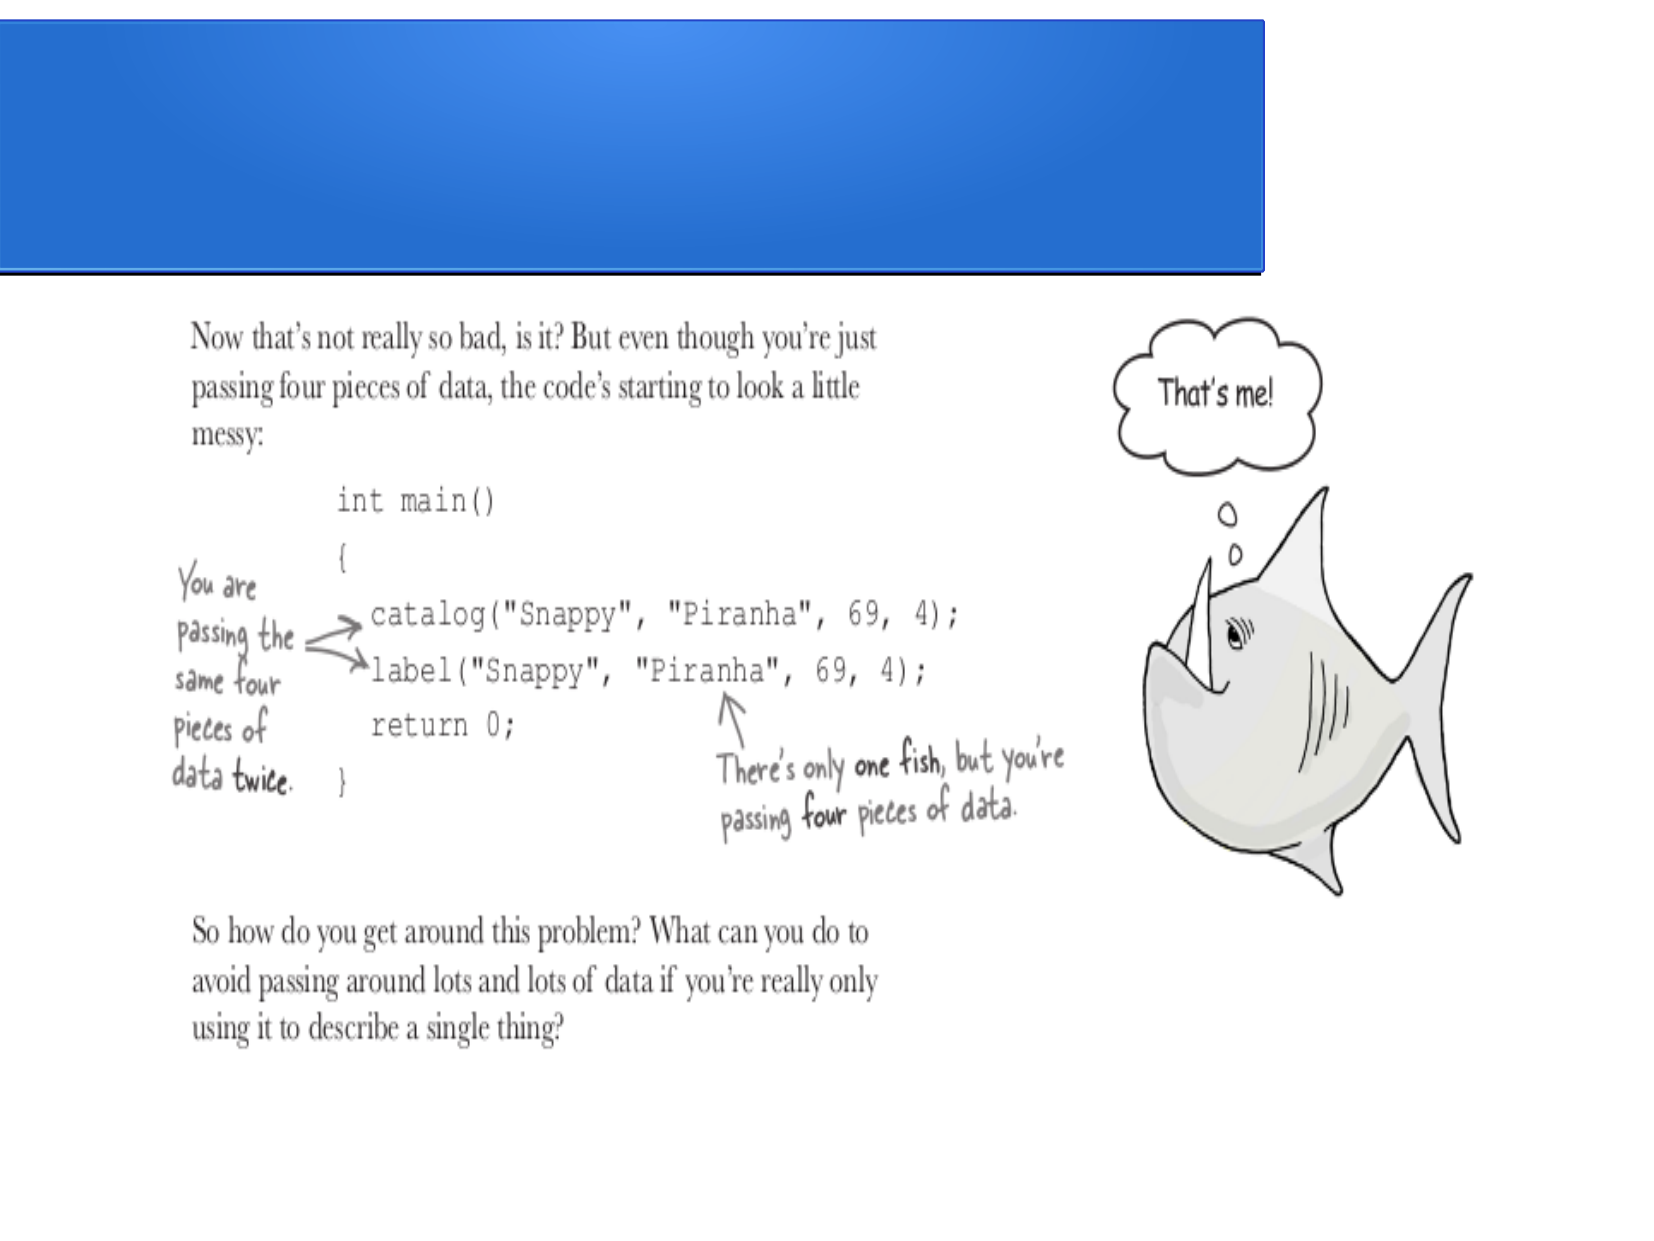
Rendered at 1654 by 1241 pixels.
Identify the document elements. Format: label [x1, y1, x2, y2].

picture [141, 295, 1501, 1111]
